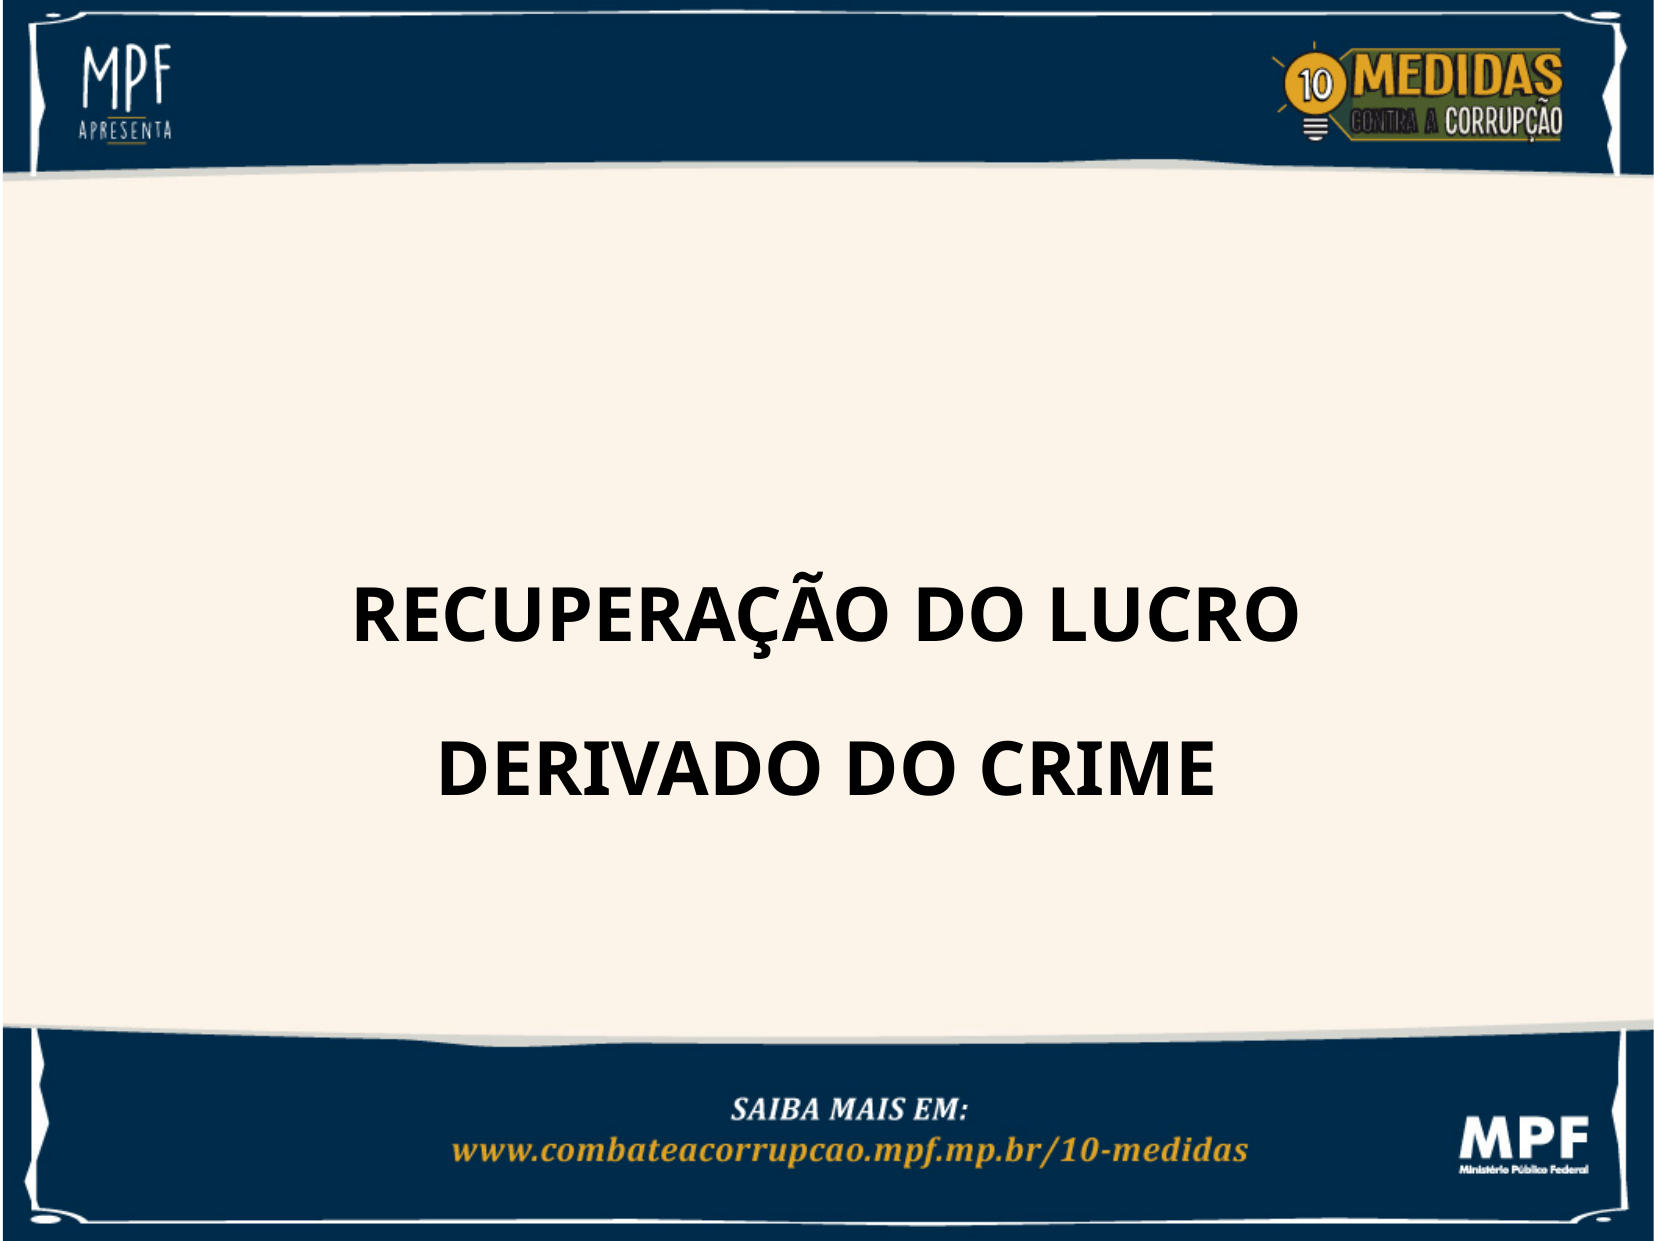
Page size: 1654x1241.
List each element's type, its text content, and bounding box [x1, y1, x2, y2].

picture [2, 0, 1654, 1241]
text_box RECUPERAÇÃO DO LUCRO DERIVADO DO CRIME [44, 502, 1610, 738]
